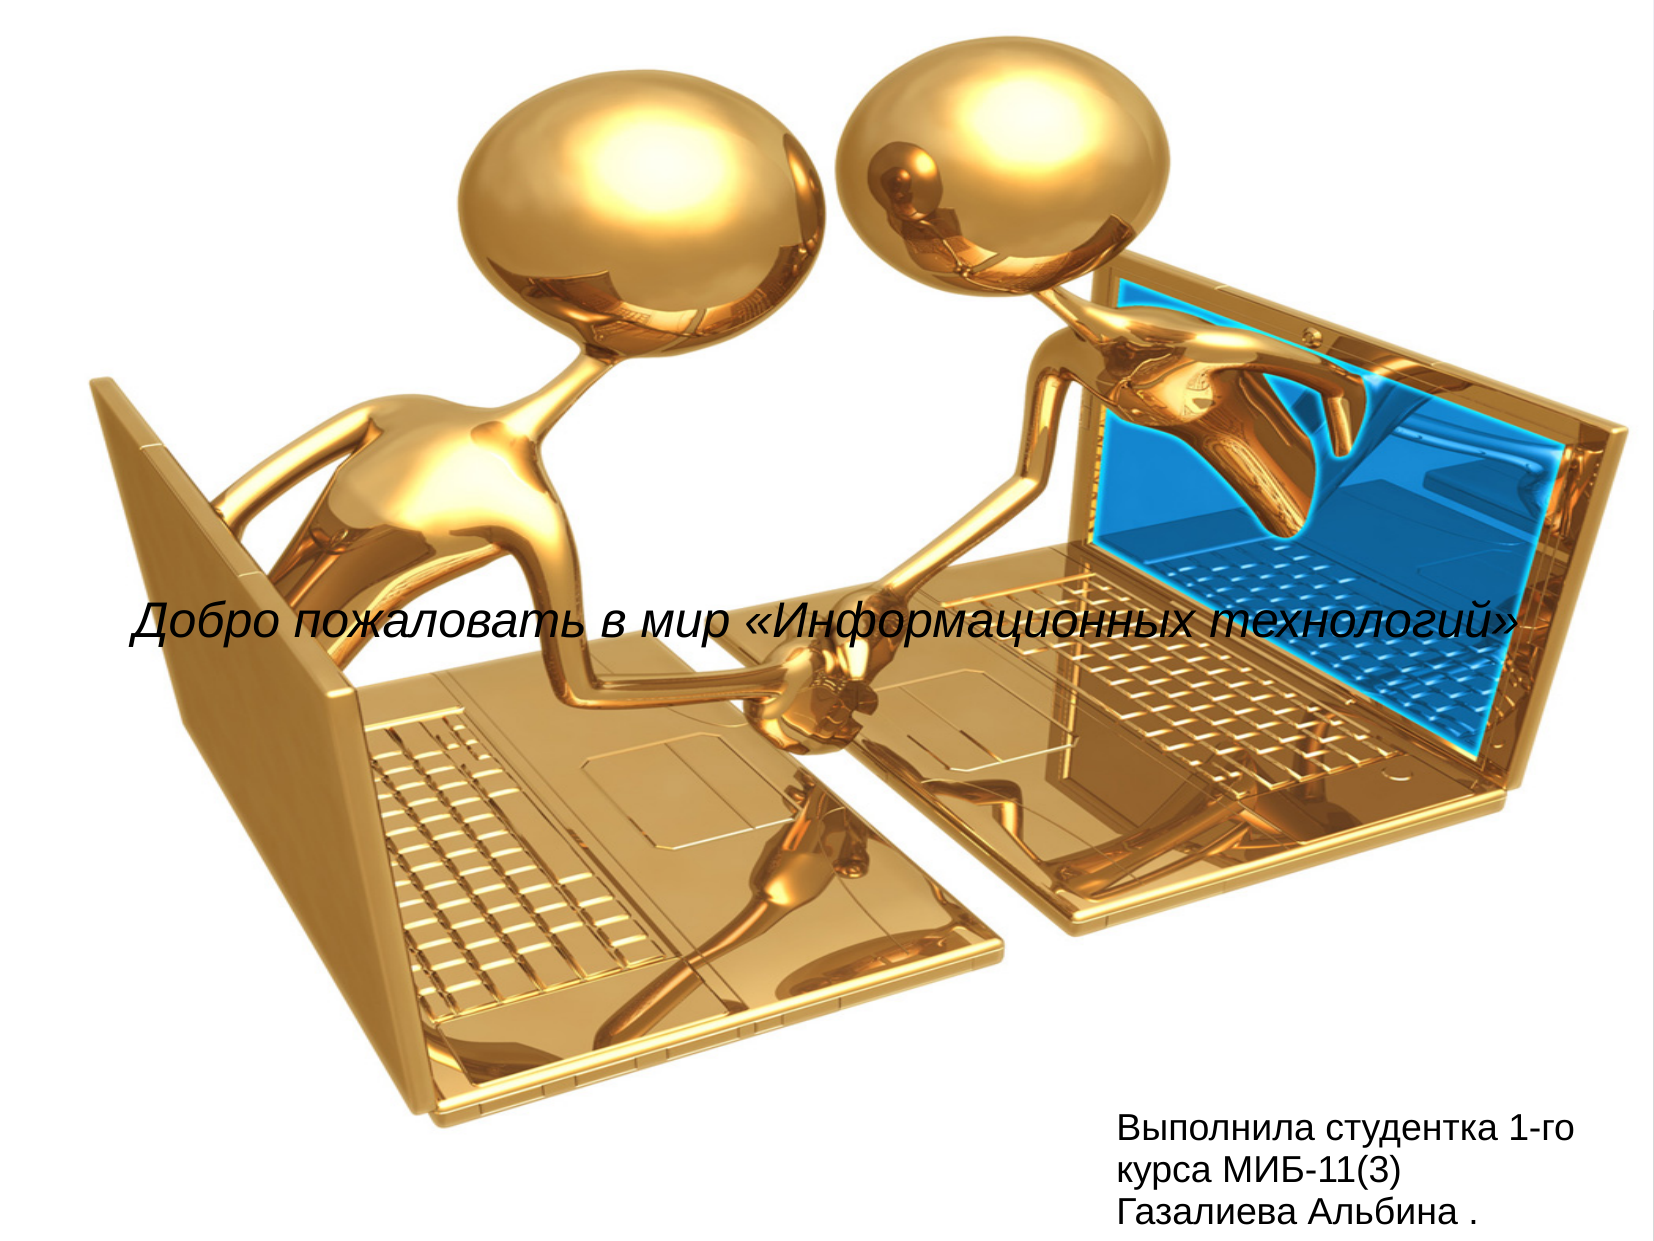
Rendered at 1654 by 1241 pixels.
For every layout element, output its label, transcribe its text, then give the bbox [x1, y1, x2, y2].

picture [0, 0, 1654, 1241]
text_box Выполнила студентка 1-го курса МИБ-11(3) Газалиева Альбина . [1101, 1099, 1654, 1241]
